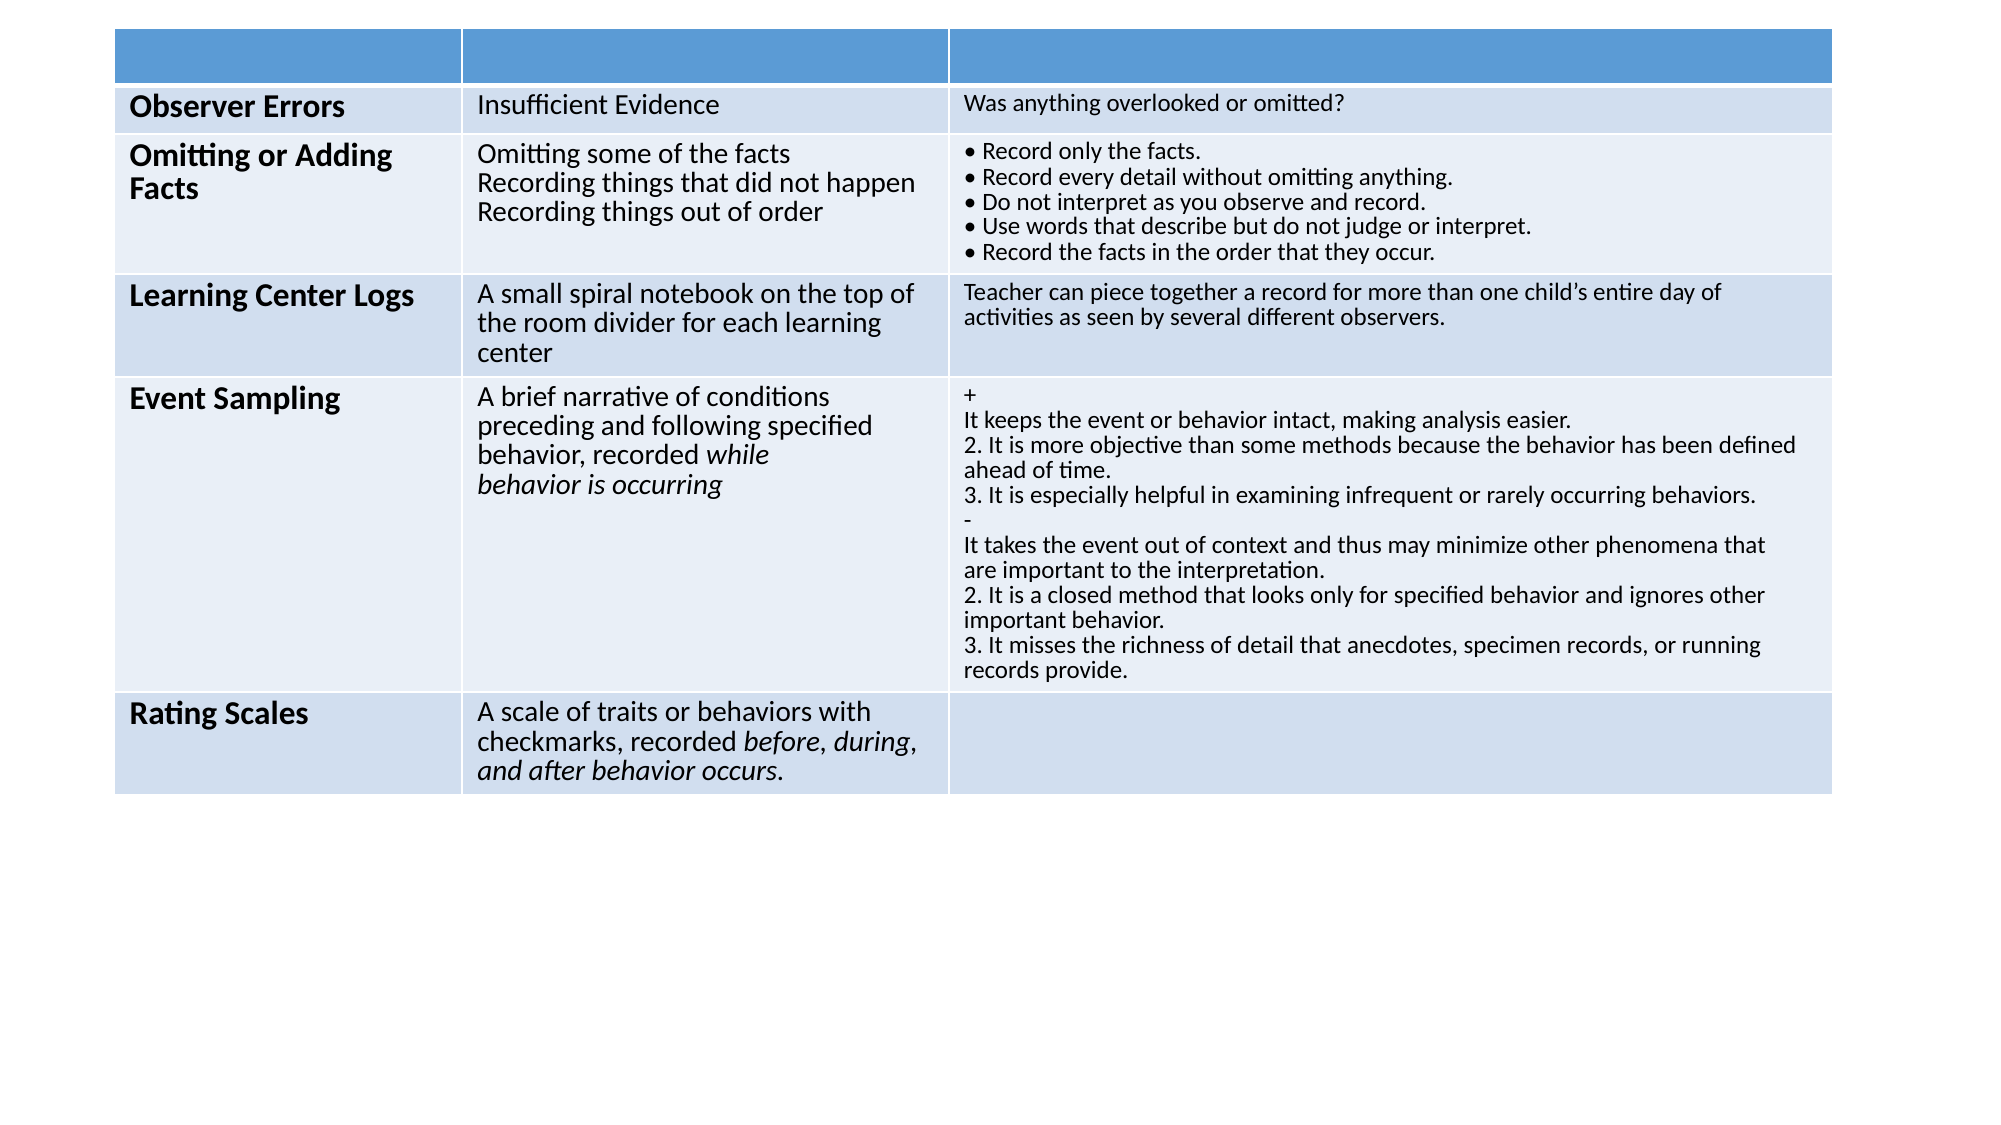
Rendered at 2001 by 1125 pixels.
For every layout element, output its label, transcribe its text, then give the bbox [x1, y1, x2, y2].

table_cell Was anything overlooked or omitted? [950, 88, 1832, 133]
table_cell Omitting or Adding Facts [115, 135, 461, 273]
table_header [463, 29, 948, 83]
table_cell + It keeps the event or behavior intact, making analysis easier. 2. It is more objective than some methods because the behavior has been defined ahead of time. 3. It is especially helpful in examining infrequent or rarely occurring behaviors. - It takes the event out of context and thus may minimize other phenomena that are important to the interpretation. 2. It is a closed method that looks only for specified behavior and ignores other important behavior. 3. It misses the richness of detail that anecdotes, specimen records, or running records provide. [950, 378, 1832, 691]
table_cell Omitting some of the facts Recording things that did not happen Recording things out of order [463, 135, 948, 273]
table_cell • Record only the facts. • Record every detail without omitting anything. • Do not interpret as you observe and record. • Use words that describe but do not judge or interpret. • Record the facts in the order that they occur. [950, 135, 1832, 273]
table_cell Insufficient Evidence [463, 88, 948, 133]
table_cell Observer Errors [115, 88, 461, 133]
table_cell Event Sampling [115, 378, 461, 691]
table_cell Rating Scales [115, 693, 461, 794]
table_cell Teacher can piece together a record for more than one child’s entire day of activities as seen by several different observers. [950, 275, 1832, 376]
table_header [115, 29, 461, 83]
table_header [950, 29, 1832, 83]
table_cell A scale of traits or behaviors with checkmarks, recorded before, during, and after behavior occurs. [463, 693, 948, 794]
table_cell Learning Center Logs [115, 275, 461, 376]
table_cell A small spiral notebook on the top of the room divider for each learning center [463, 275, 948, 376]
table_cell A brief narrative of conditions preceding and following specified behavior, recorded while behavior is occurring [463, 378, 948, 691]
table_cell [950, 693, 1832, 794]
